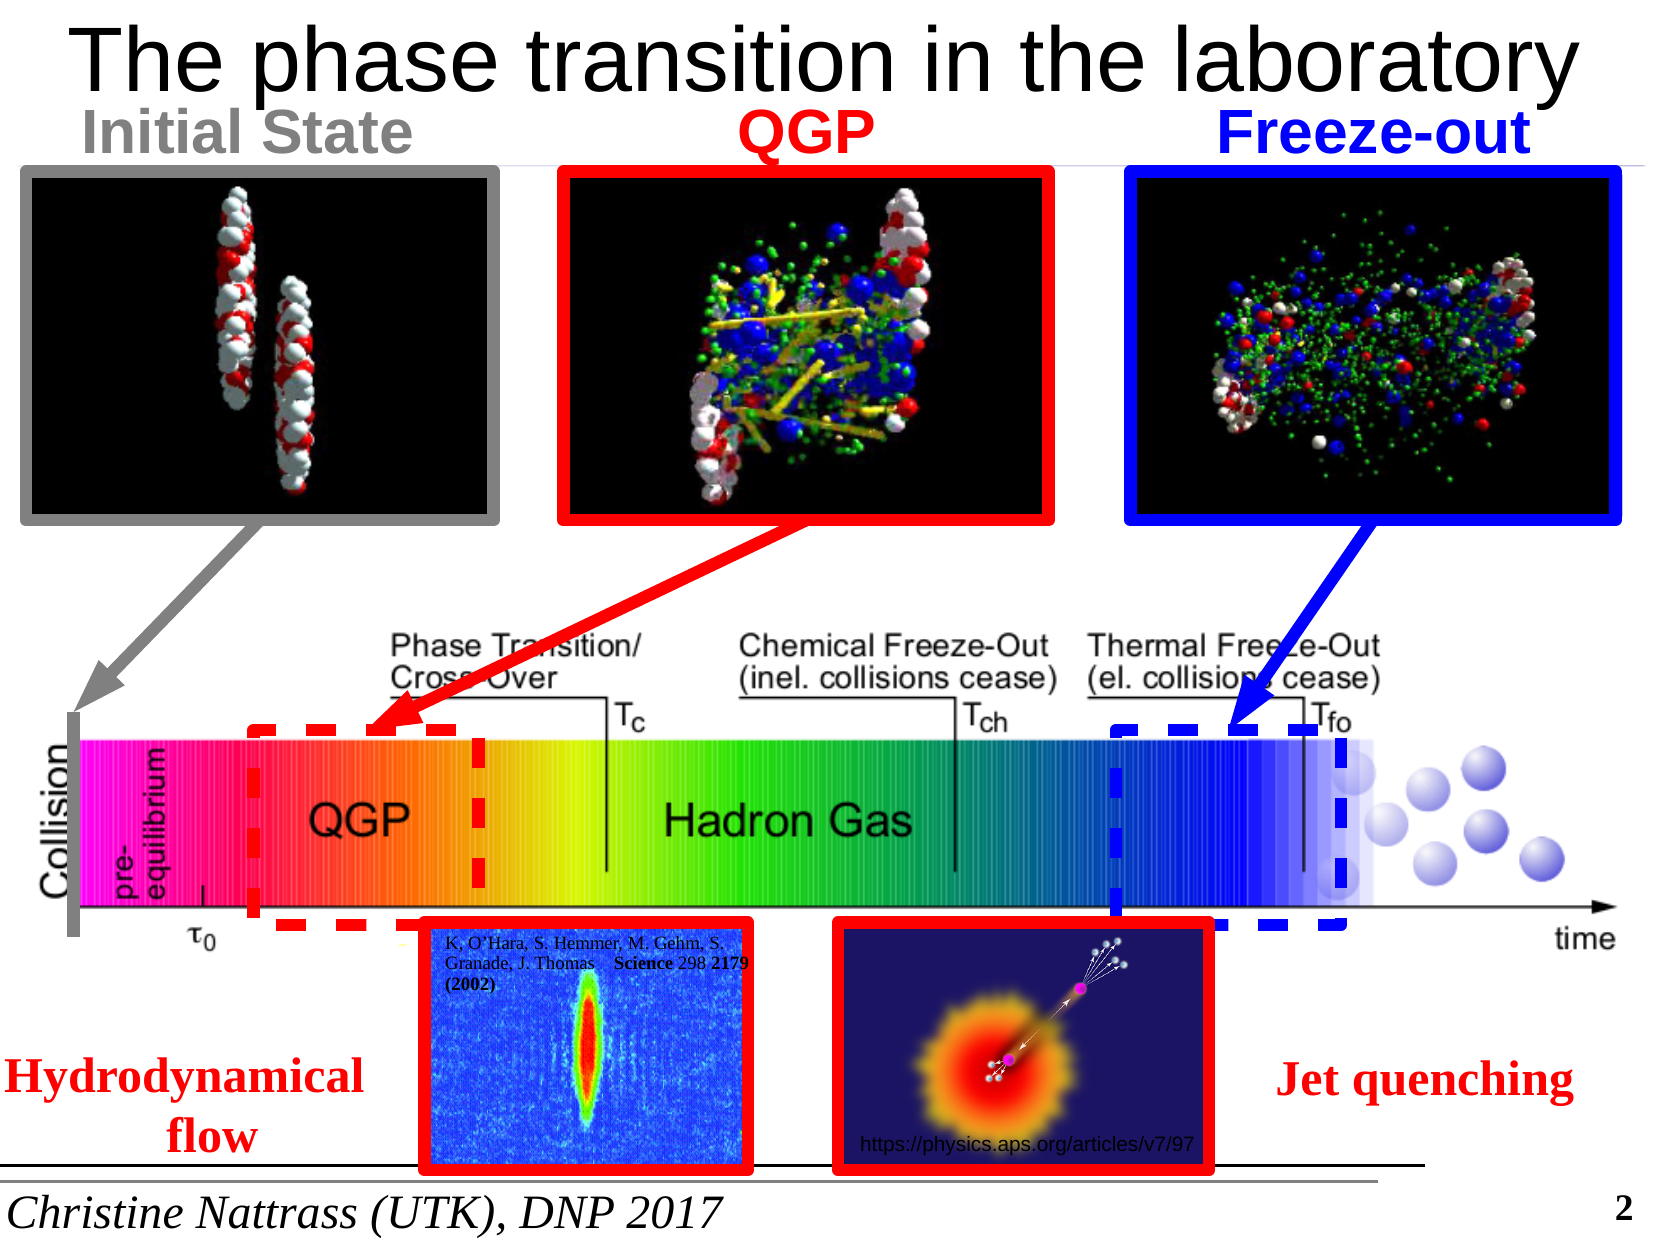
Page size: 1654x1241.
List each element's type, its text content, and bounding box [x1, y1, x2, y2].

text_box Hydrodynamical flow [0, 1034, 391, 1171]
text_box K, O’Hara, S. Hemmer, M. Gehm, S. Granade, J. Thomas Science 298 2179 (2002) [308, 925, 774, 1055]
text_box Jet quenching [1219, 1037, 1631, 1114]
text_box Freeze-out [1141, 90, 1607, 181]
text_box Initial State [66, 90, 532, 181]
picture [0, 165, 1651, 1000]
picture [431, 1055, 742, 1164]
text_box QGP [574, 90, 1040, 165]
picture [1137, 178, 1609, 514]
text_box https://physics.aps.org/articles/v7/97 [845, 1125, 1479, 1183]
title The phase transition in the laboratory [45, 2, 1606, 118]
picture [570, 178, 1042, 514]
picture [32, 178, 487, 514]
picture [844, 929, 1203, 1164]
